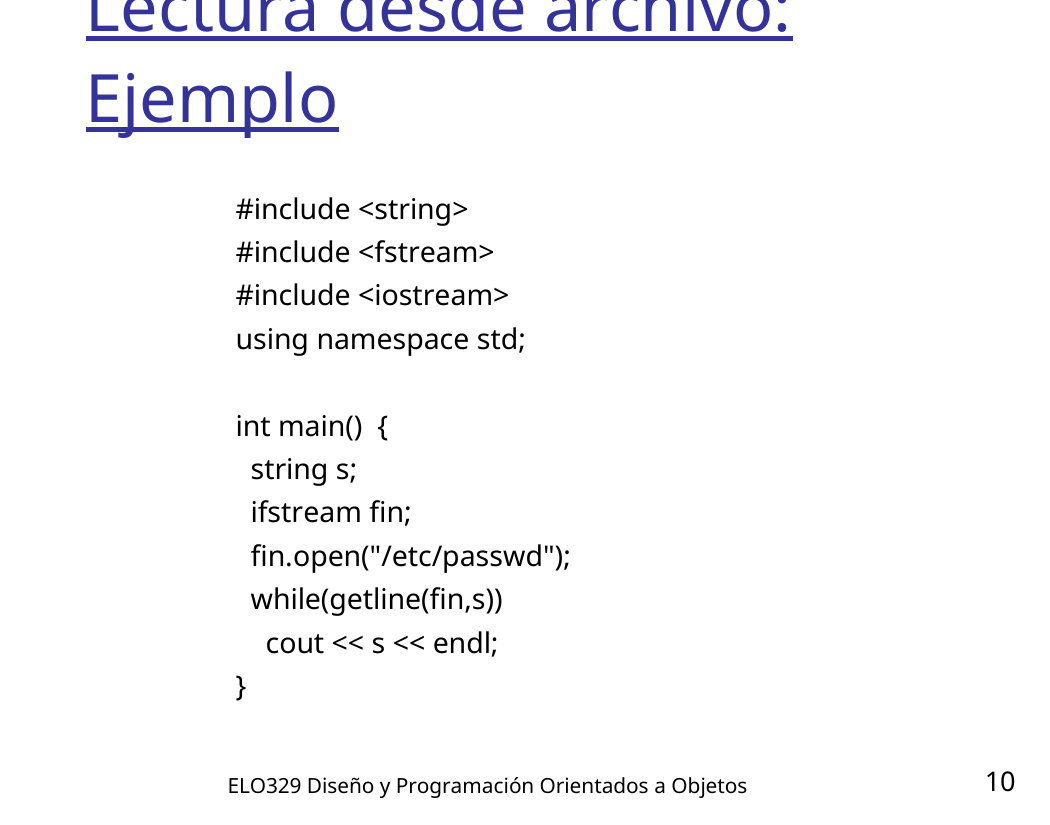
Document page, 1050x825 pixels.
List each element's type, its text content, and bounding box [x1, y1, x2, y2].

title Lectura desde archivo: Ejemplo [75, 0, 1026, 148]
list #include <string> #include <fstream> #include <iostream> using namespace std; int main() { string s; ifstream fin; fin.open("/etc/passwd"); while(getline(fin,s)) cout << s << endl; } [224, 183, 1024, 713]
